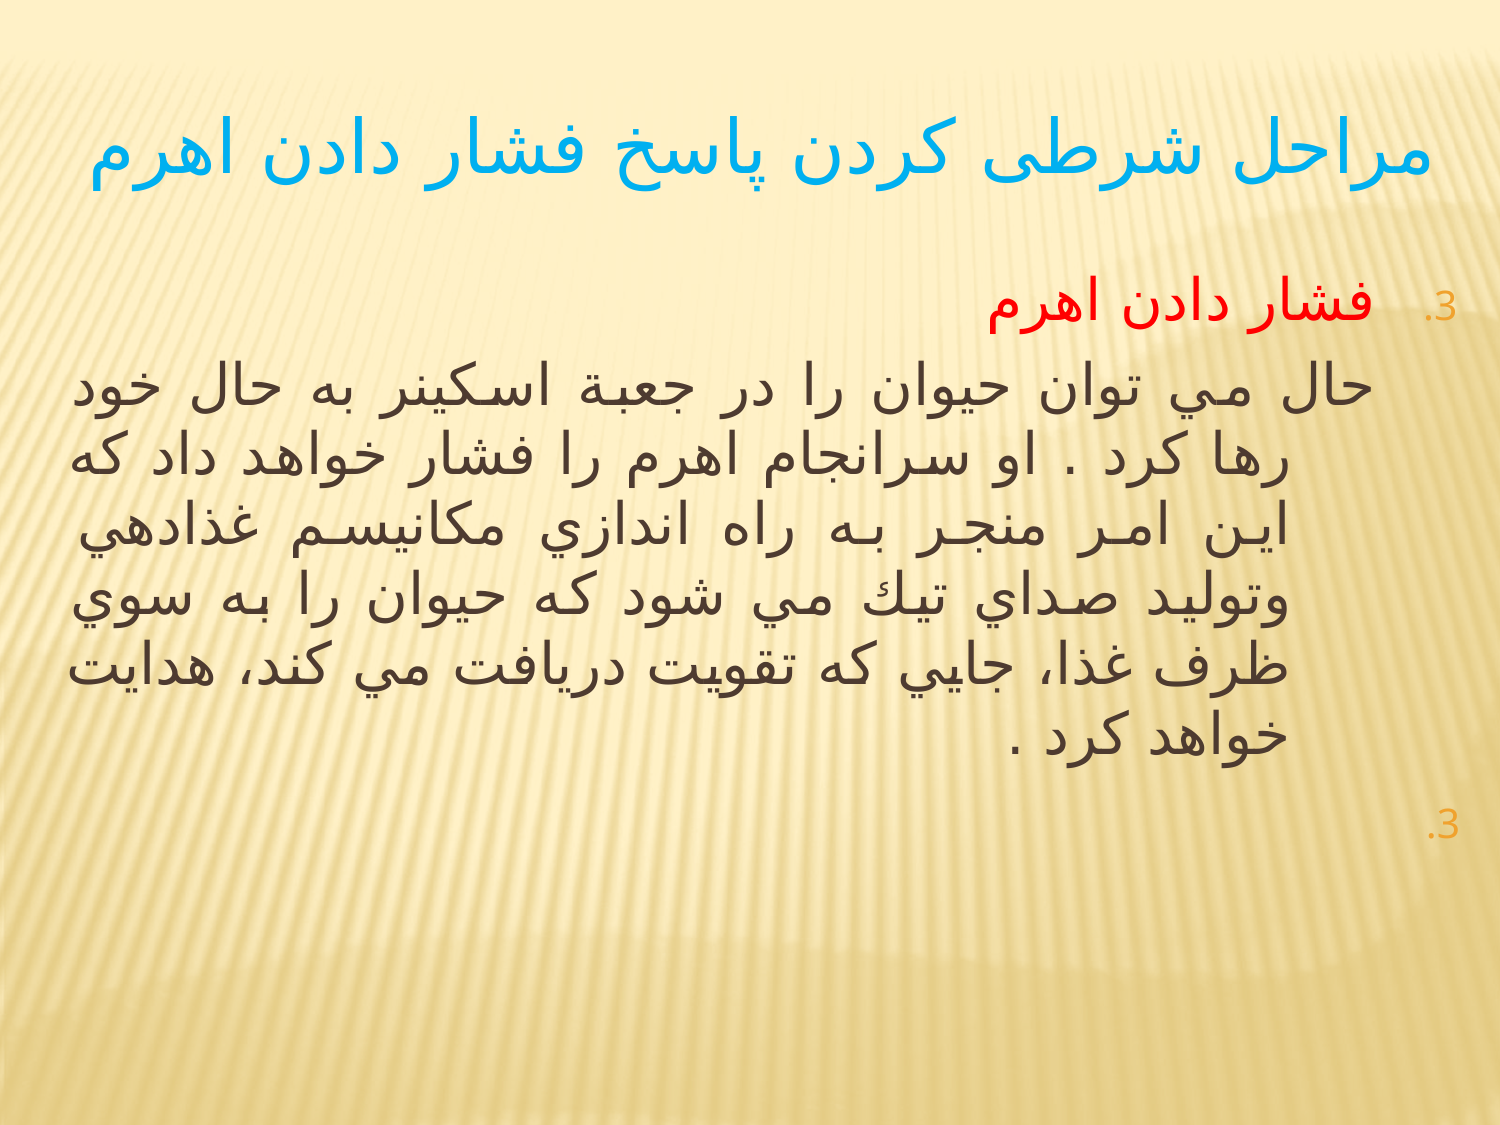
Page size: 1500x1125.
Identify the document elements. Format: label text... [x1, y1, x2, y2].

list فشار دادن اهرم حال مي توان حيوان را در جعبة اسكينر به حال خود رها كرد . او سرانجام اهرم را فشار خواهد داد كه اين امر منجر به راه اندازي مكانيسم غذادهي وتوليد صداي تيك مي شود كه حيوان را به سوي ظرف غذا، جايي كه تقويت دريافت مي كند، هدايت خواهد كرد . [50, 254, 1476, 998]
title مراحل شرطی کردن پاسخ فشار دادن اهرم [50, 75, 1476, 213]
